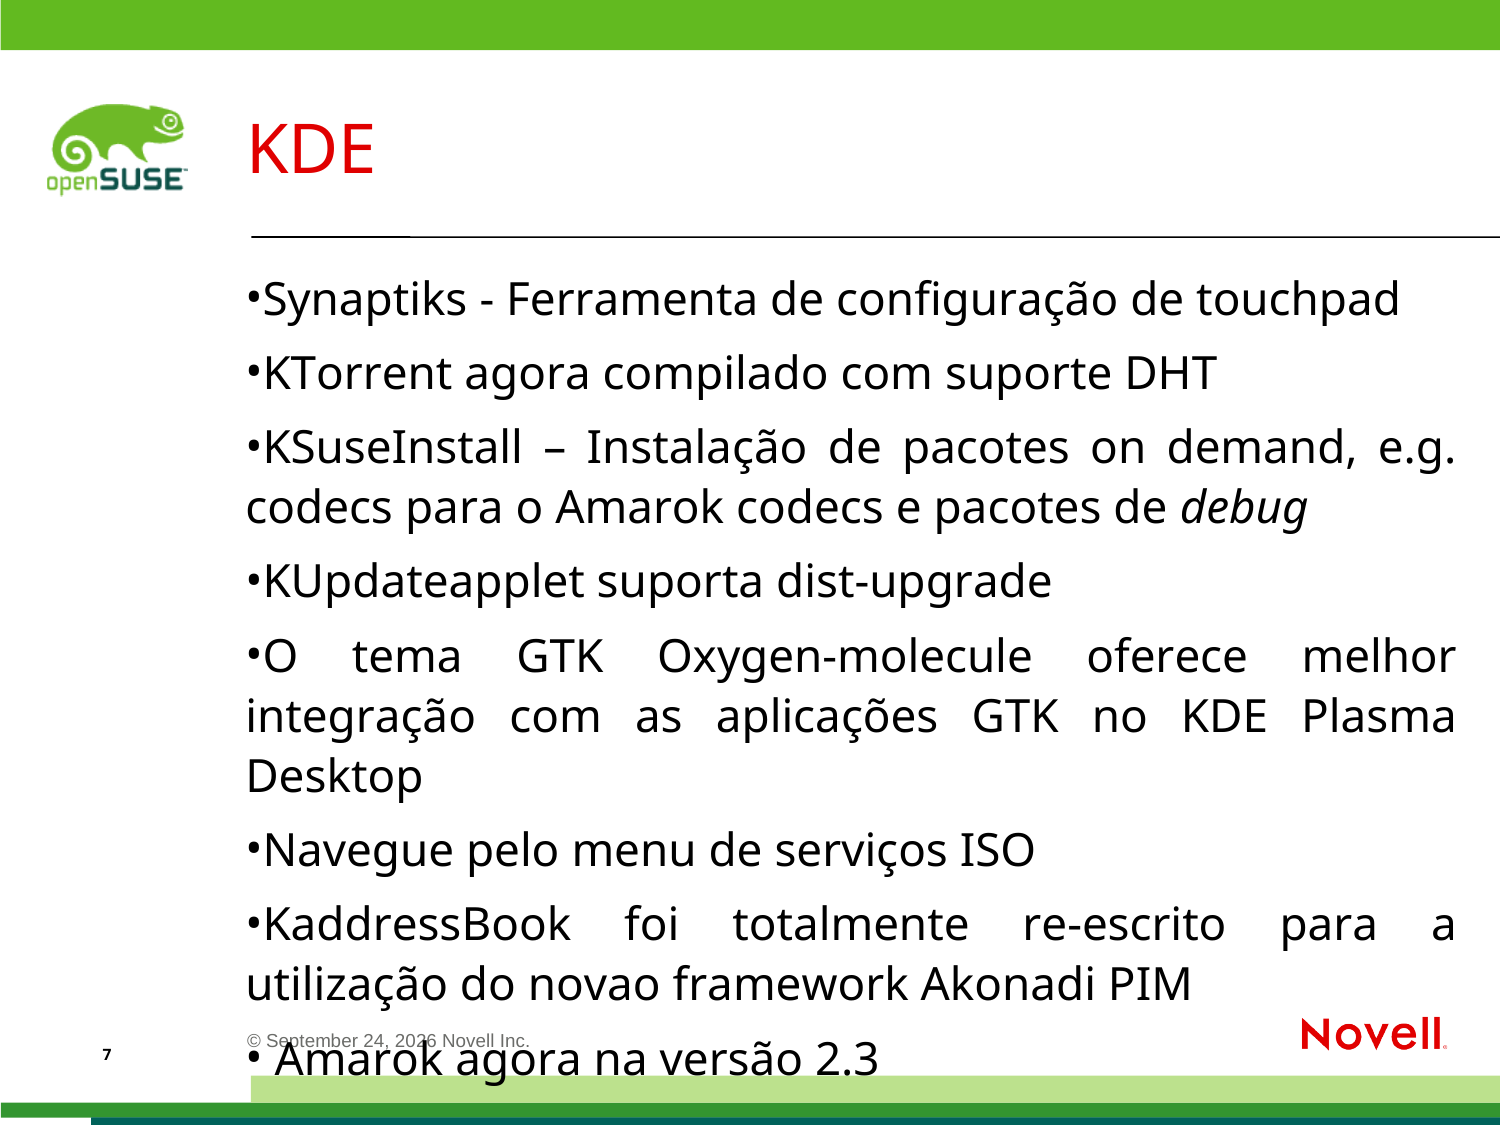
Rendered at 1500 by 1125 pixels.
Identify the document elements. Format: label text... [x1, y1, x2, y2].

title KDE [246, 68, 1409, 231]
picture [1295, 1011, 1453, 1056]
list Synaptiks - Ferramenta de configuração de touchpad KTorrent agora compilado com suporte DHT KSuseInstall – Instalação de pacotes on demand, e.g. codecs para o Amarok codecs e pacotes de debug KUpdateapplet suporta dist-upgrade O tema GTK Oxygen-molecule oferece melhor integração com as aplicações GTK no KDE Plasma Desktop Navegue pelo menu de serviços ISO KaddressBook foi totalmente re-escrito para a utilização do novao framework Akonadi PIM Amarok agora na versão 2.3 [245, 267, 1458, 1010]
picture [47, 104, 188, 197]
